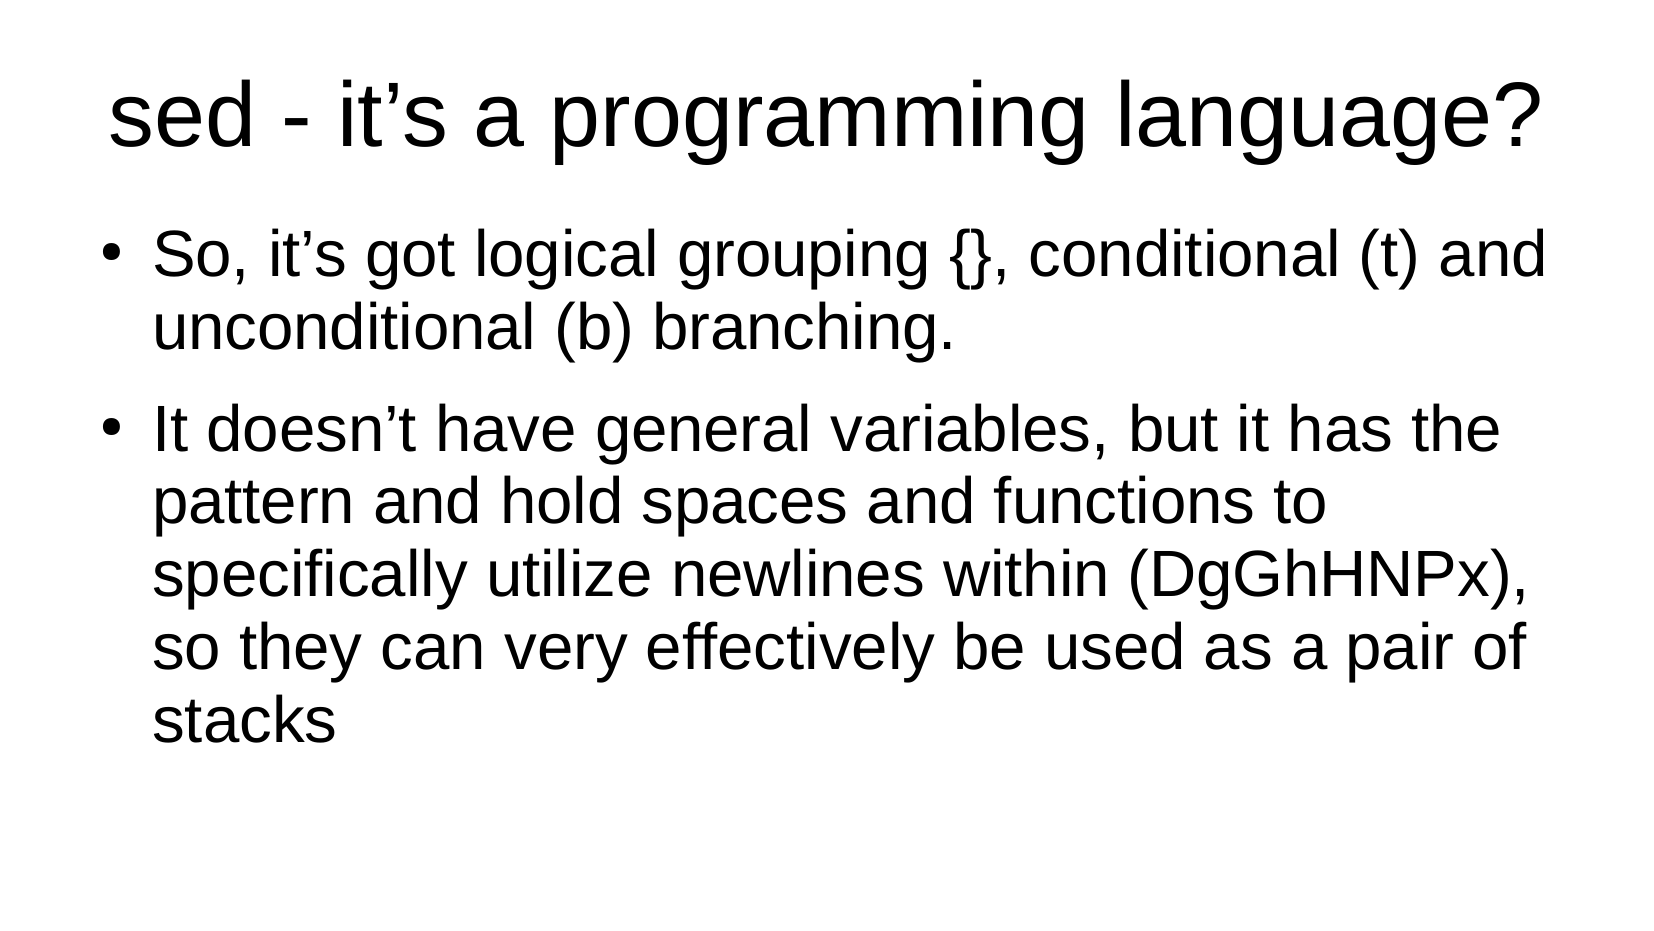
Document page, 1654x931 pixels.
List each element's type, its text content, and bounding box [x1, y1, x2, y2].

title sed - it’s a programming language? [82, 37, 1571, 193]
list So, it’s got logical grouping {}, conditional (t) and unconditional (b) branching. It doesn’t have general variables, but it has the pattern and hold spaces and functions to specifically utilize newlines within (DgGhHNPx), so they can very effectively be used as a pair of stacks [82, 217, 1571, 758]
